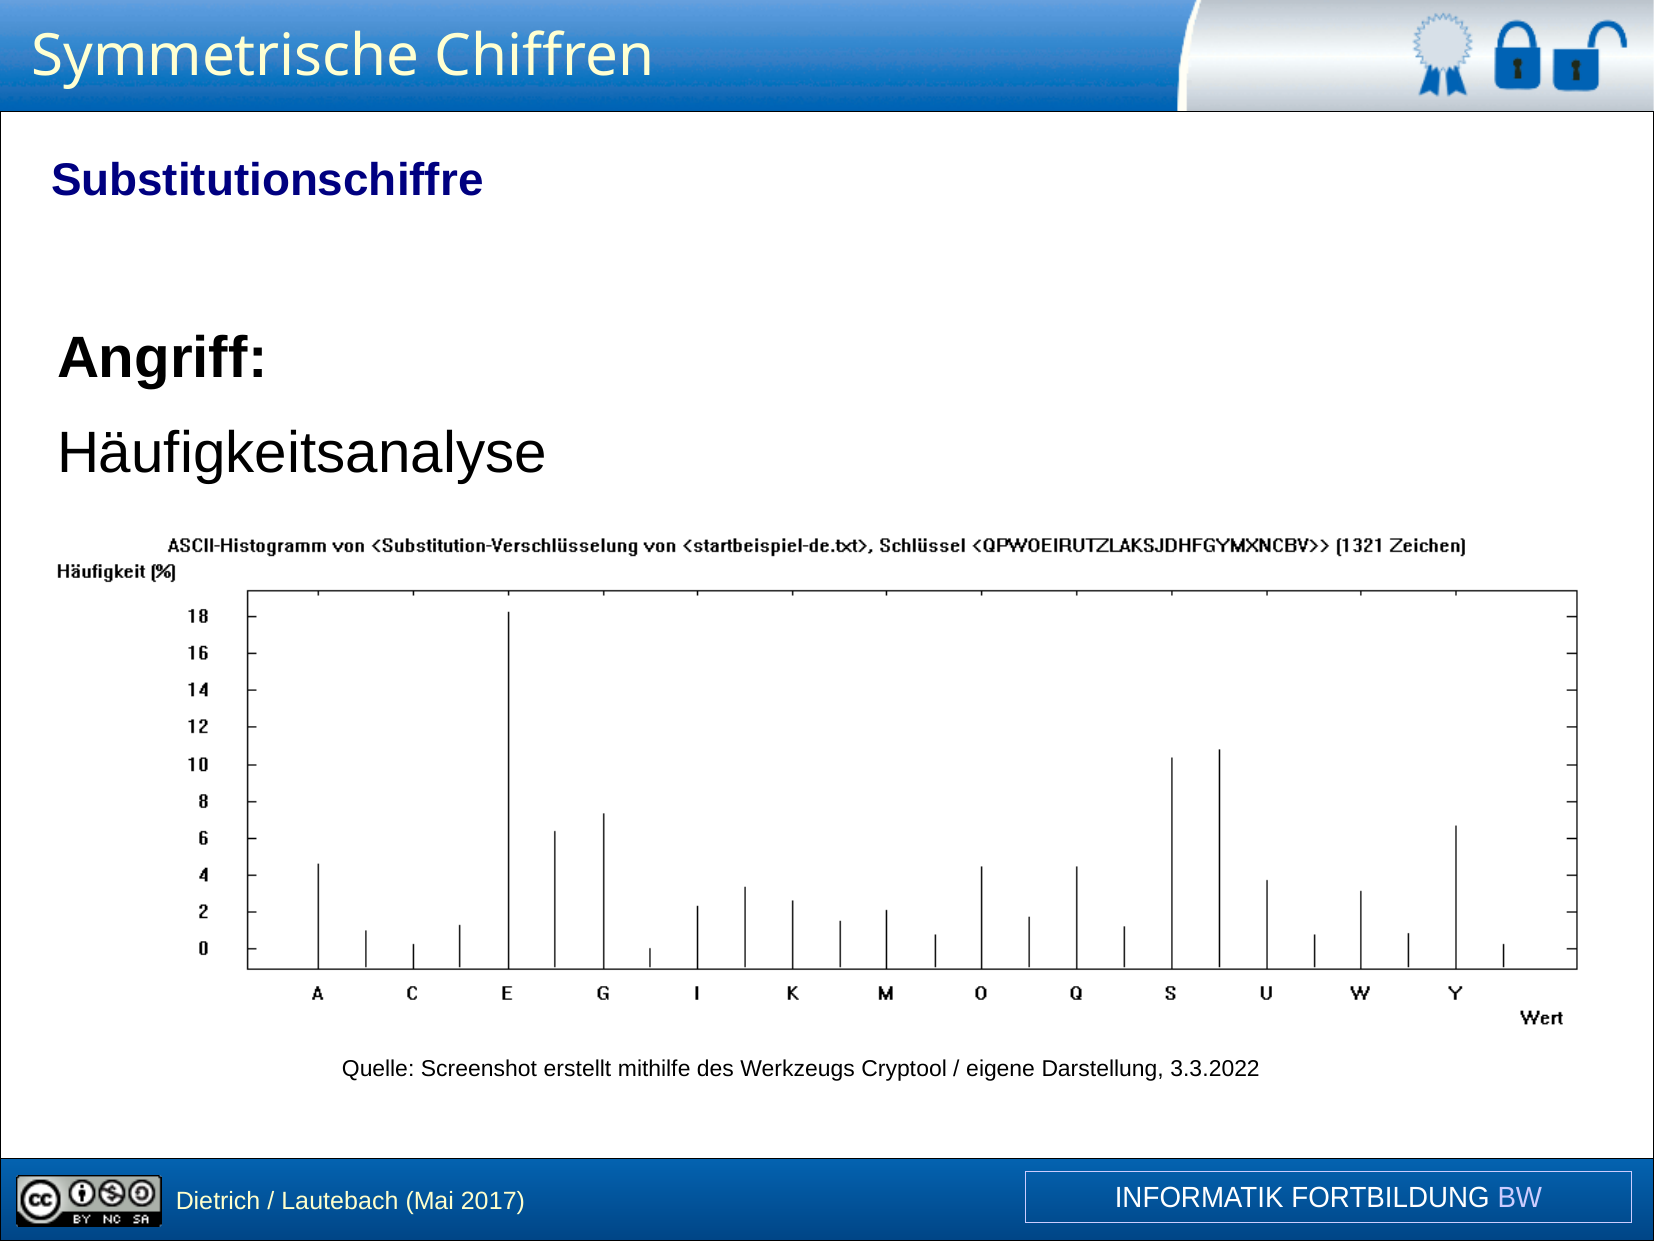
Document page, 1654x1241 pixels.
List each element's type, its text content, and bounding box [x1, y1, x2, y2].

list Angriff: Häufigkeitsanalyse [57, 325, 1605, 529]
picture [31, 529, 1605, 1049]
picture [16, 1175, 162, 1227]
picture [0, 0, 1654, 111]
text_box Quelle: Screenshot erstellt mithilfe des Werkzeugs Cryptool / eigene Darstellung, 3.3.2022 [49, 1048, 1554, 1167]
text_box Substitutionschiffre [36, 146, 1617, 214]
title Symmetrische Chiffren [31, 14, 1151, 92]
